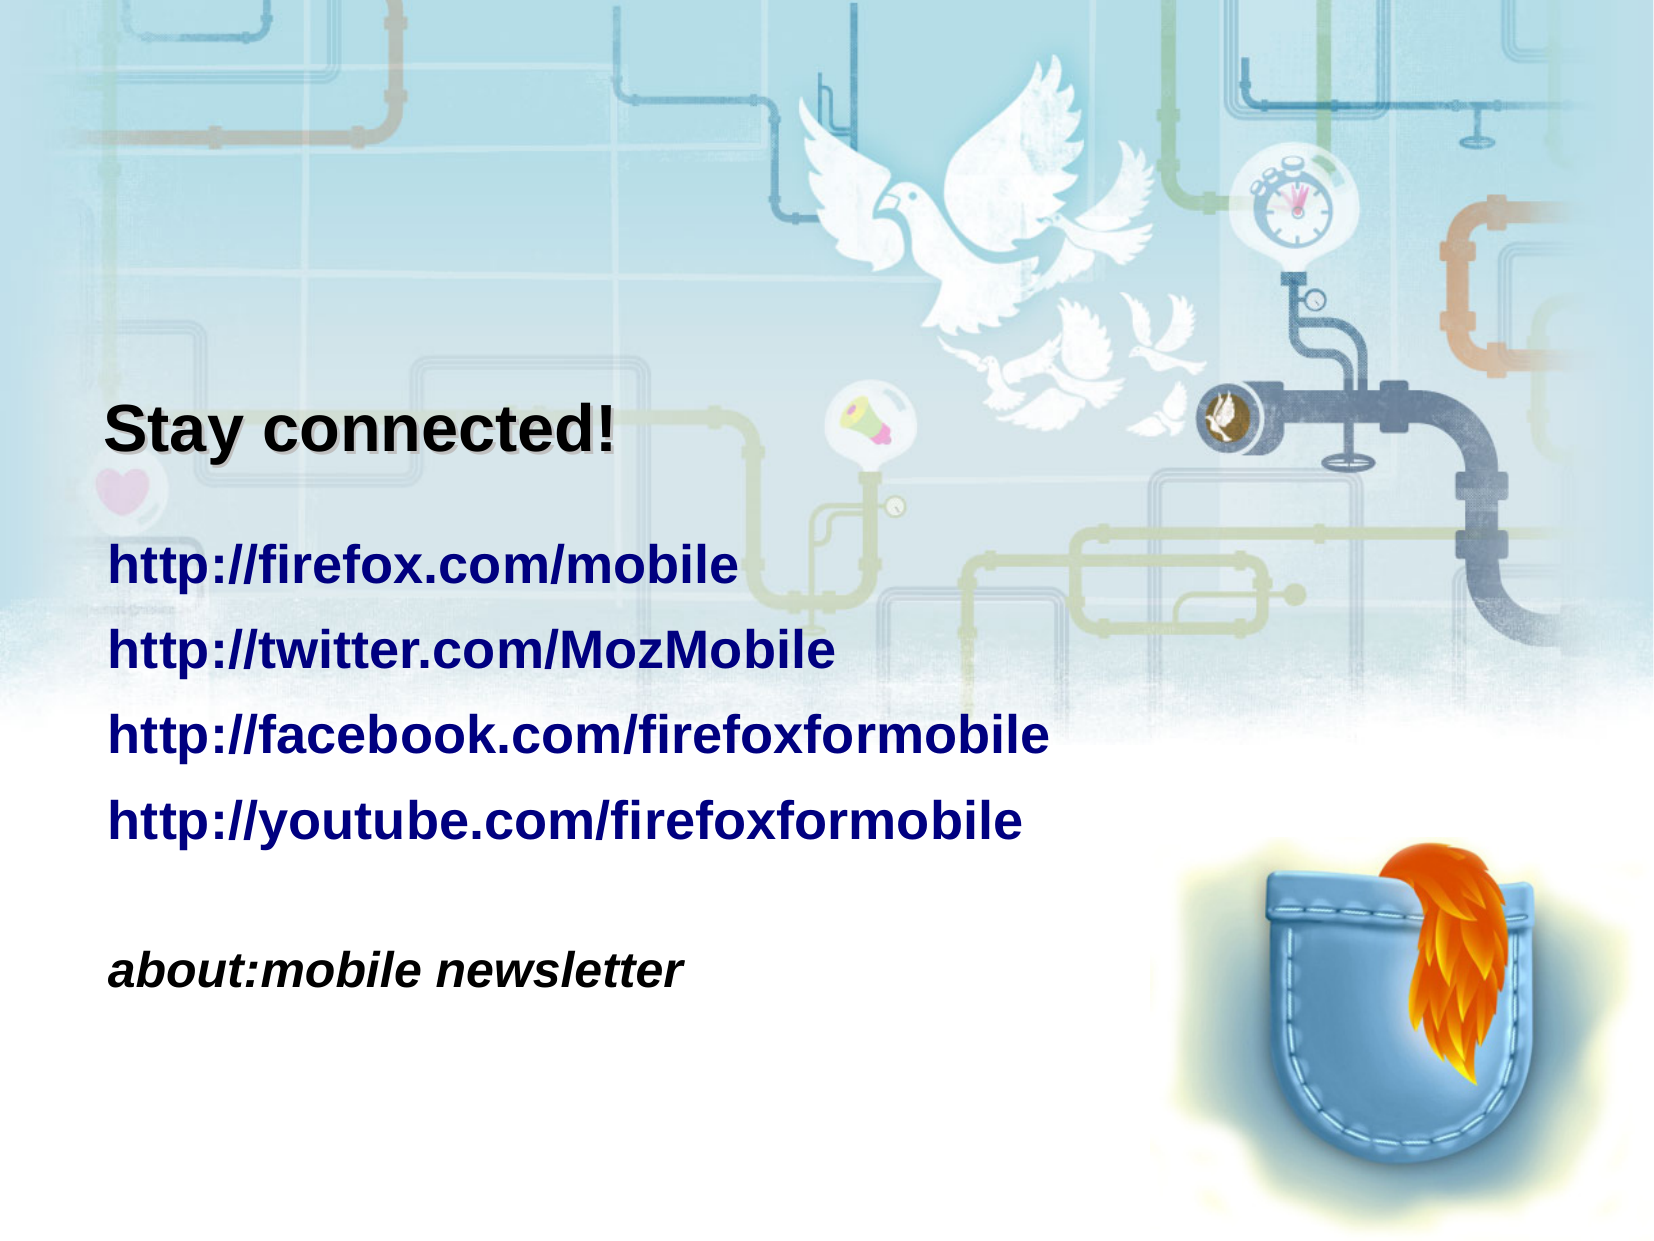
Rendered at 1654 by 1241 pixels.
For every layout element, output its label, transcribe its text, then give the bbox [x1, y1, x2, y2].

text_box http://firefox.com/mobile http://twitter.com/MozMobile http://facebook.com/ﬁrefoxformobile http://youtube.com/ﬁrefoxformobile about:mobile newsletter [93, 526, 1127, 1170]
picture [1150, 837, 1654, 1241]
picture [0, 0, 1654, 745]
text_box Stay connected! [88, 383, 680, 474]
